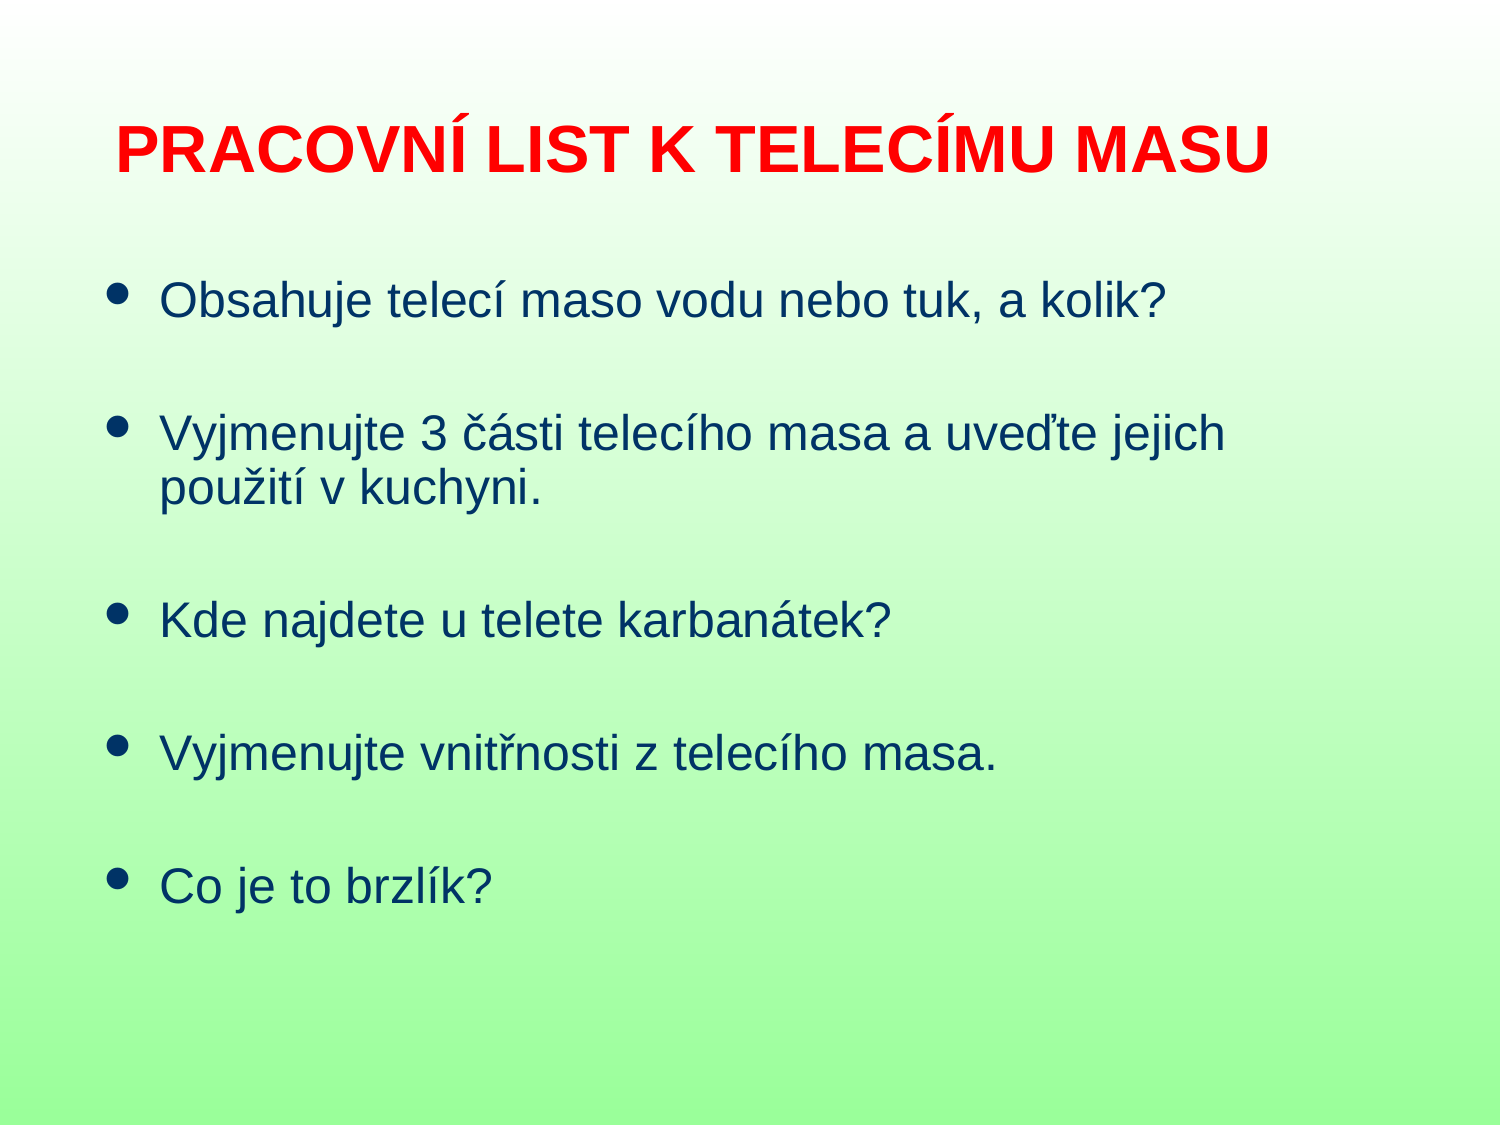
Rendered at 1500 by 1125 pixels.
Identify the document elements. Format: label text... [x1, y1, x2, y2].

list Obsahuje telecí maso vodu nebo tuk, a kolik? Vyjmenujte 3 části telecího masa a uveďte jejich použití v kuchyni. Kde najdete u telete karbanátek? Vyjmenujte vnitřnosti z telecího masa. Co je to brzlík? [88, 267, 1351, 989]
title PRACOVNÍ LIST K TELECÍMU MASU [100, 30, 1377, 195]
